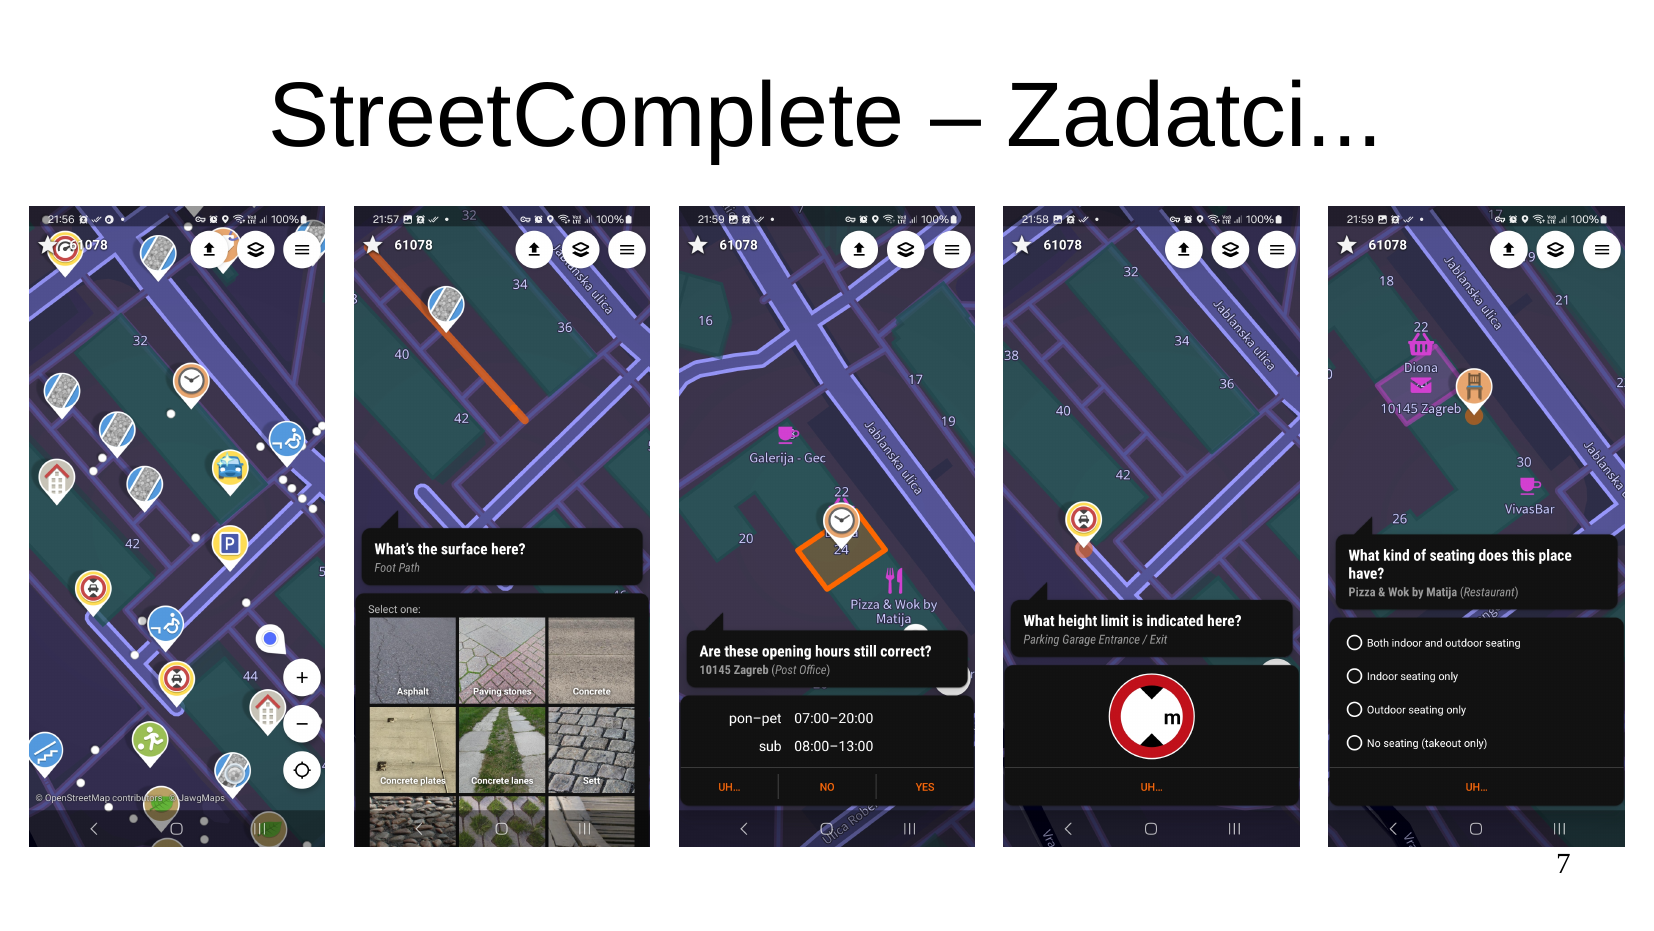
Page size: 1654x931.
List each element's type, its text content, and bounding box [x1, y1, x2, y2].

title StreetComplete – Zadatci... [82, 37, 1571, 193]
picture [679, 206, 975, 847]
picture [29, 206, 325, 847]
picture [354, 206, 650, 847]
picture [1003, 206, 1300, 847]
picture [1328, 206, 1625, 847]
